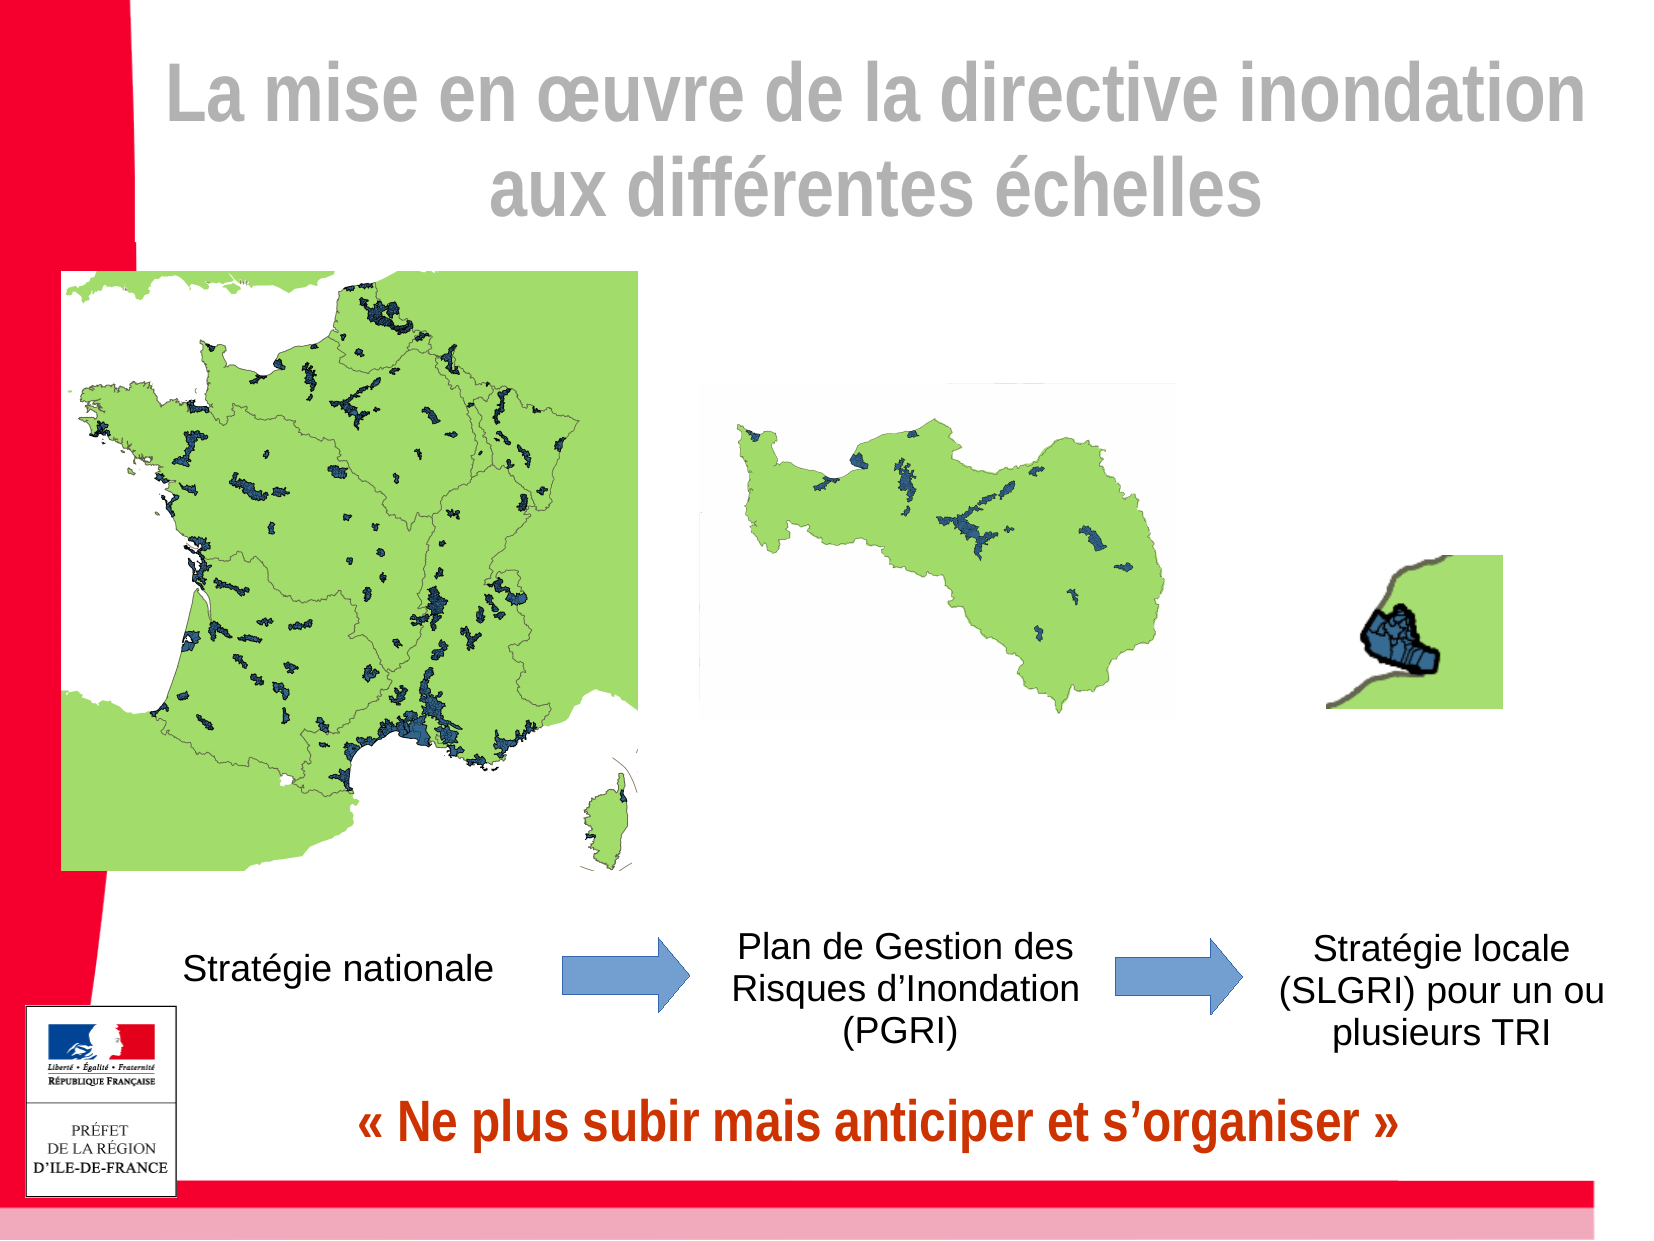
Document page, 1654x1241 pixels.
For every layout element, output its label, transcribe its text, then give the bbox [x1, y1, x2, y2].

text_box La mise en œuvre de la directive inondation aux différentes échelles [134, 35, 1620, 241]
text_box [562, 937, 690, 1013]
text_box Plan de Gestion des Risques d’Inondation (PGRI) [715, 917, 1097, 1059]
text_box Stratégie nationale [167, 940, 549, 998]
picture [0, 0, 1653, 1240]
text_box [1115, 938, 1243, 1015]
text_box Stratégie locale (SLGRI) pour un ou plusieurs TRI [1251, 920, 1633, 1062]
text_box « Ne plus subir mais anticiper et s’organiser » [329, 1087, 1429, 1154]
